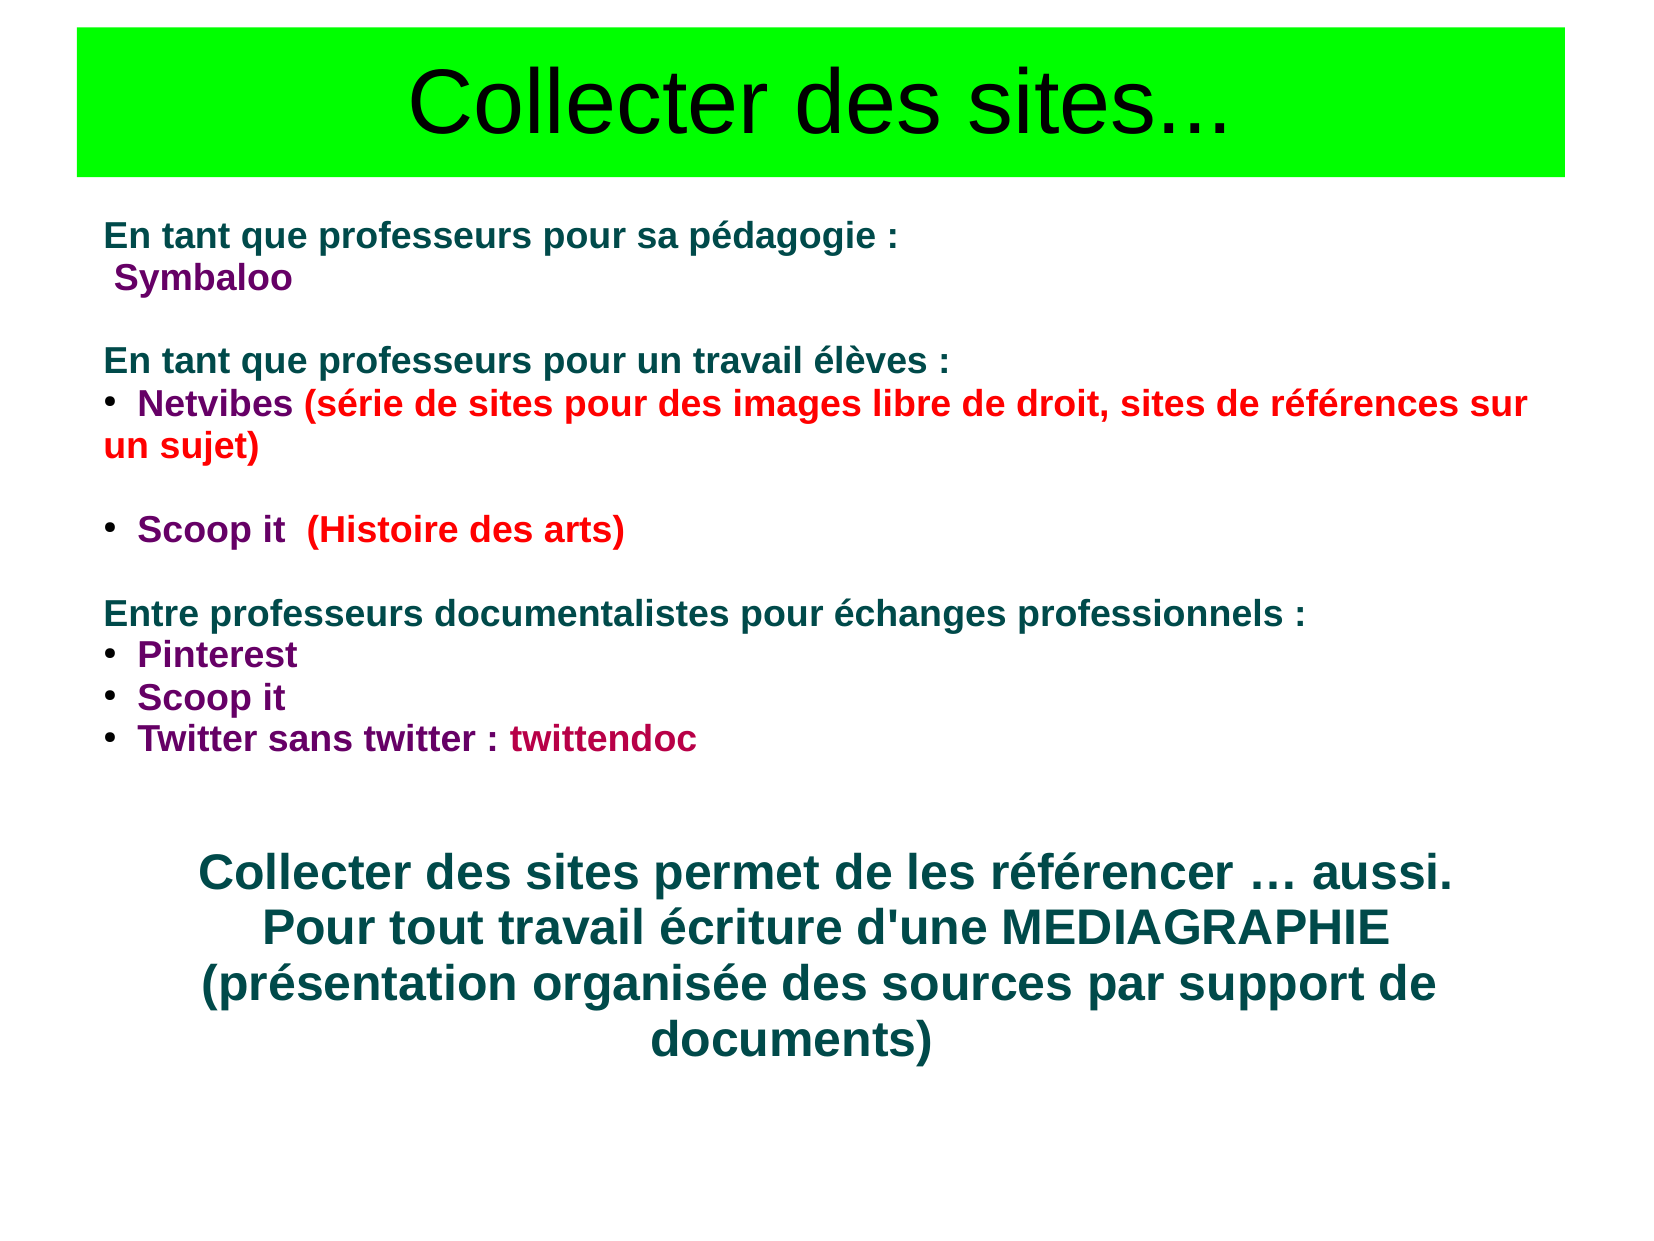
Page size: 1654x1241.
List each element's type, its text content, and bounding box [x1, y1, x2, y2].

text_box En tant que professeurs pour sa pédagogie : Symbaloo En tant que professeurs pour un travail élèves : Netvibes (série de sites pour des images libre de droit, sites de références sur un sujet) Scoop it (Histoire des arts) Entre professeurs documentalistes pour échanges professionnels : Pinterest Scoop it Twitter sans twitter : twittendoc Collecter des sites permet de les référencer … aussi. Pour tout travail écriture d'une MEDIAGRAPHIE (présentation organisée des sources par support de documents) [88, 206, 1565, 1241]
title Collecter des sites... [76, 27, 1565, 178]
